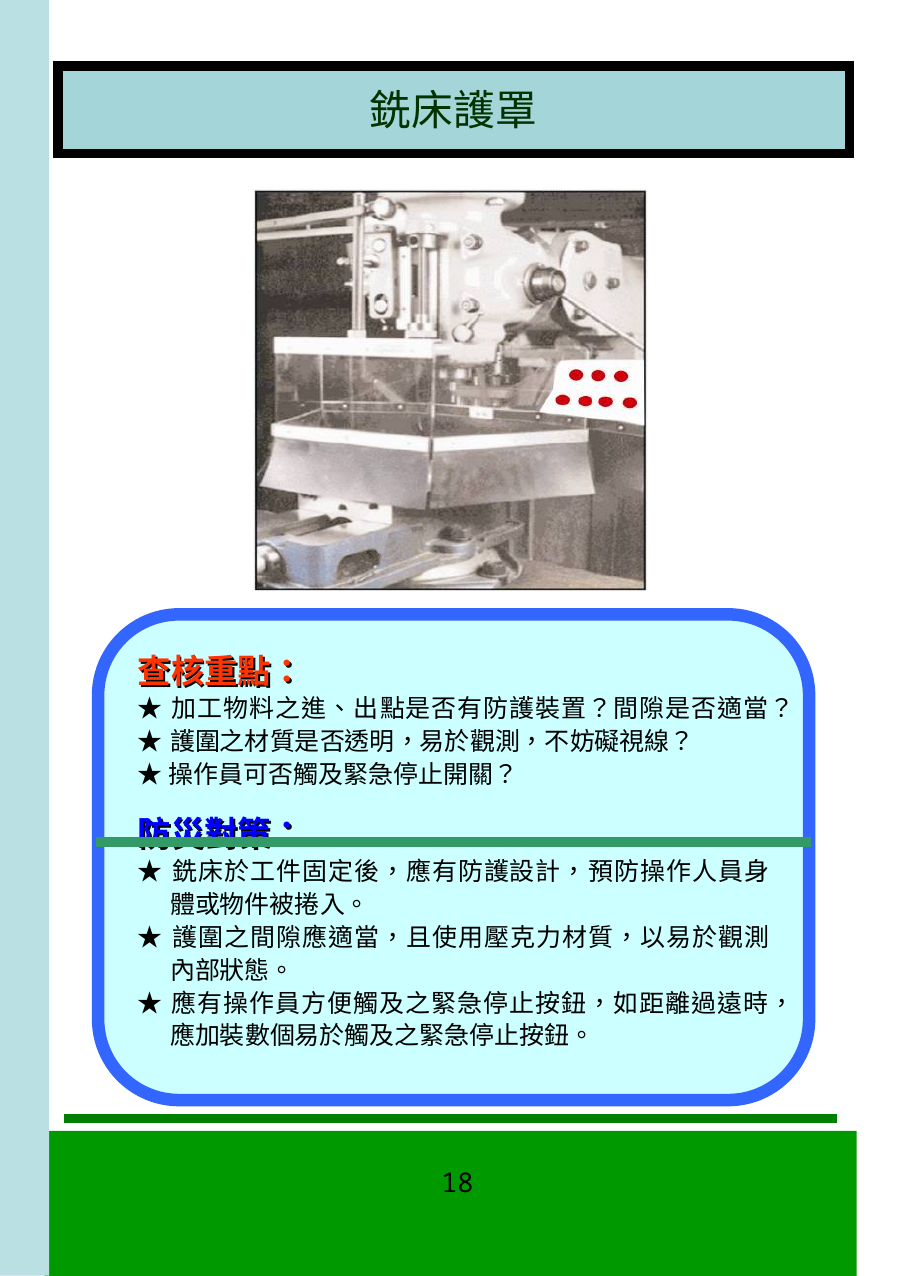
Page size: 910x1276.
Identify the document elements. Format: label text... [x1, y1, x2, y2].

picture [253, 189, 648, 591]
text_box 銑床護罩 [353, 75, 553, 142]
text_box 18 [422, 1157, 493, 1207]
text_box 查核重點： ★ 加工物料之進、出點是否有防護裝置？間隙是否適當？ ★ 護圍之材質是否透明，易於觀測，不妨礙視線？ ★操作員可否觸及緊急停止開關？ 防災對策： ★ 銑床於工件固定後，應有防護設計，預防操作人員身體或物件被捲入。 ★ 護圍之間隙應適當，且使用壓克力材質，以易於觀測內部狀態。 ★ 應有操作員方便觸及之緊急停止按鈕，如距離過遠時，應加裝數個易於觸及之緊急停止按鈕。 [98, 614, 810, 837]
text_box 查核重點： ★ 加工物料之進、出點是否有防護裝置？間隙是否適當？ ★ 護圍之材質是否透明，易於觀測，不妨礙視線？ ★操作員可否觸及緊急停止開關？ 防災對策： ★ 銑床於工件固定後，應有防護設計，預防操作人員身體或物件被捲入。 ★ 護圍之間隙應適當，且使用壓克力材質，以易於觀測內部狀態。 ★ 應有操作員方便觸及之緊急停止按鈕，如距離過遠時，應加裝數個易於觸及之緊急停止按鈕。 [98, 847, 810, 1101]
text_box [0, 0, 50, 1276]
